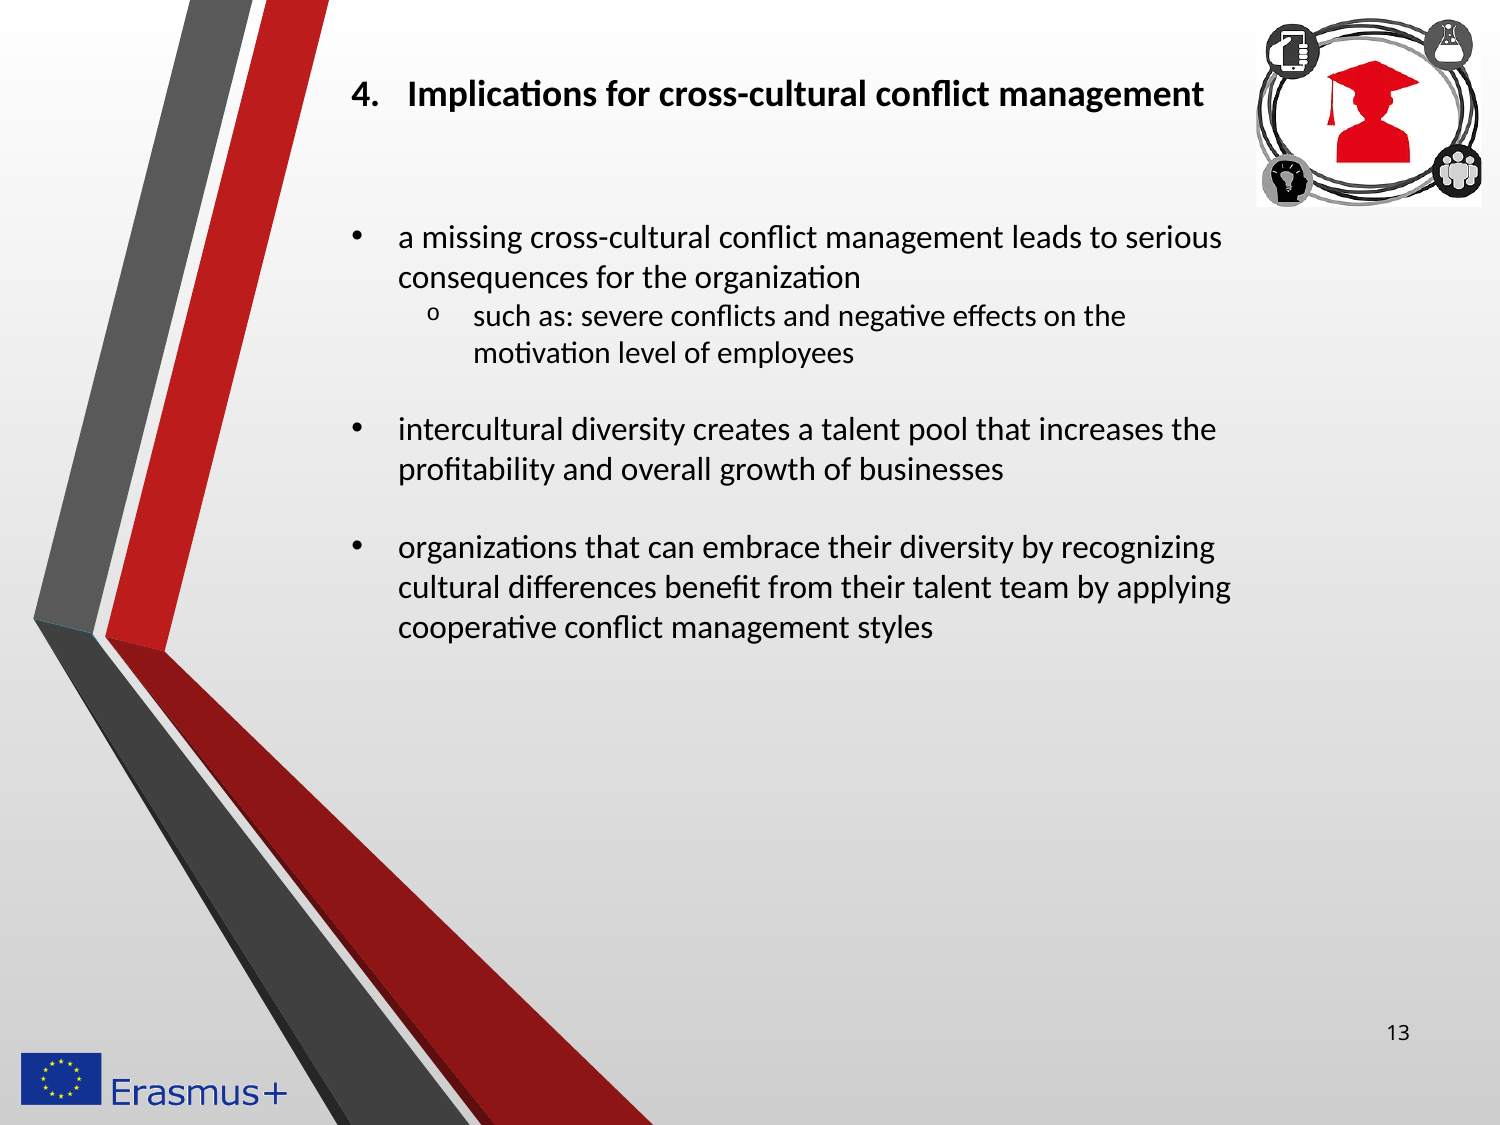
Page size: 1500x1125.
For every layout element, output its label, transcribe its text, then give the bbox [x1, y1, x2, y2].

picture [5, 1037, 302, 1120]
text_box a missing cross-cultural conflict management leads to serious consequences for the organization such as: severe conflicts and negative effects on the motivation level of employees intercultural diversity creates a talent pool that increases the profitability and overall growth of businesses organizations that can embrace their diversity by recognizing cultural differences benefit from their talent team by applying cooperative conflict management styles [336, 208, 1258, 693]
chart [1257, 19, 1483, 209]
slide_number <numer> [1357, 1003, 1425, 1064]
picture [1256, 18, 1482, 207]
text_box Implications for cross-cultural conflict management [336, 61, 1247, 122]
